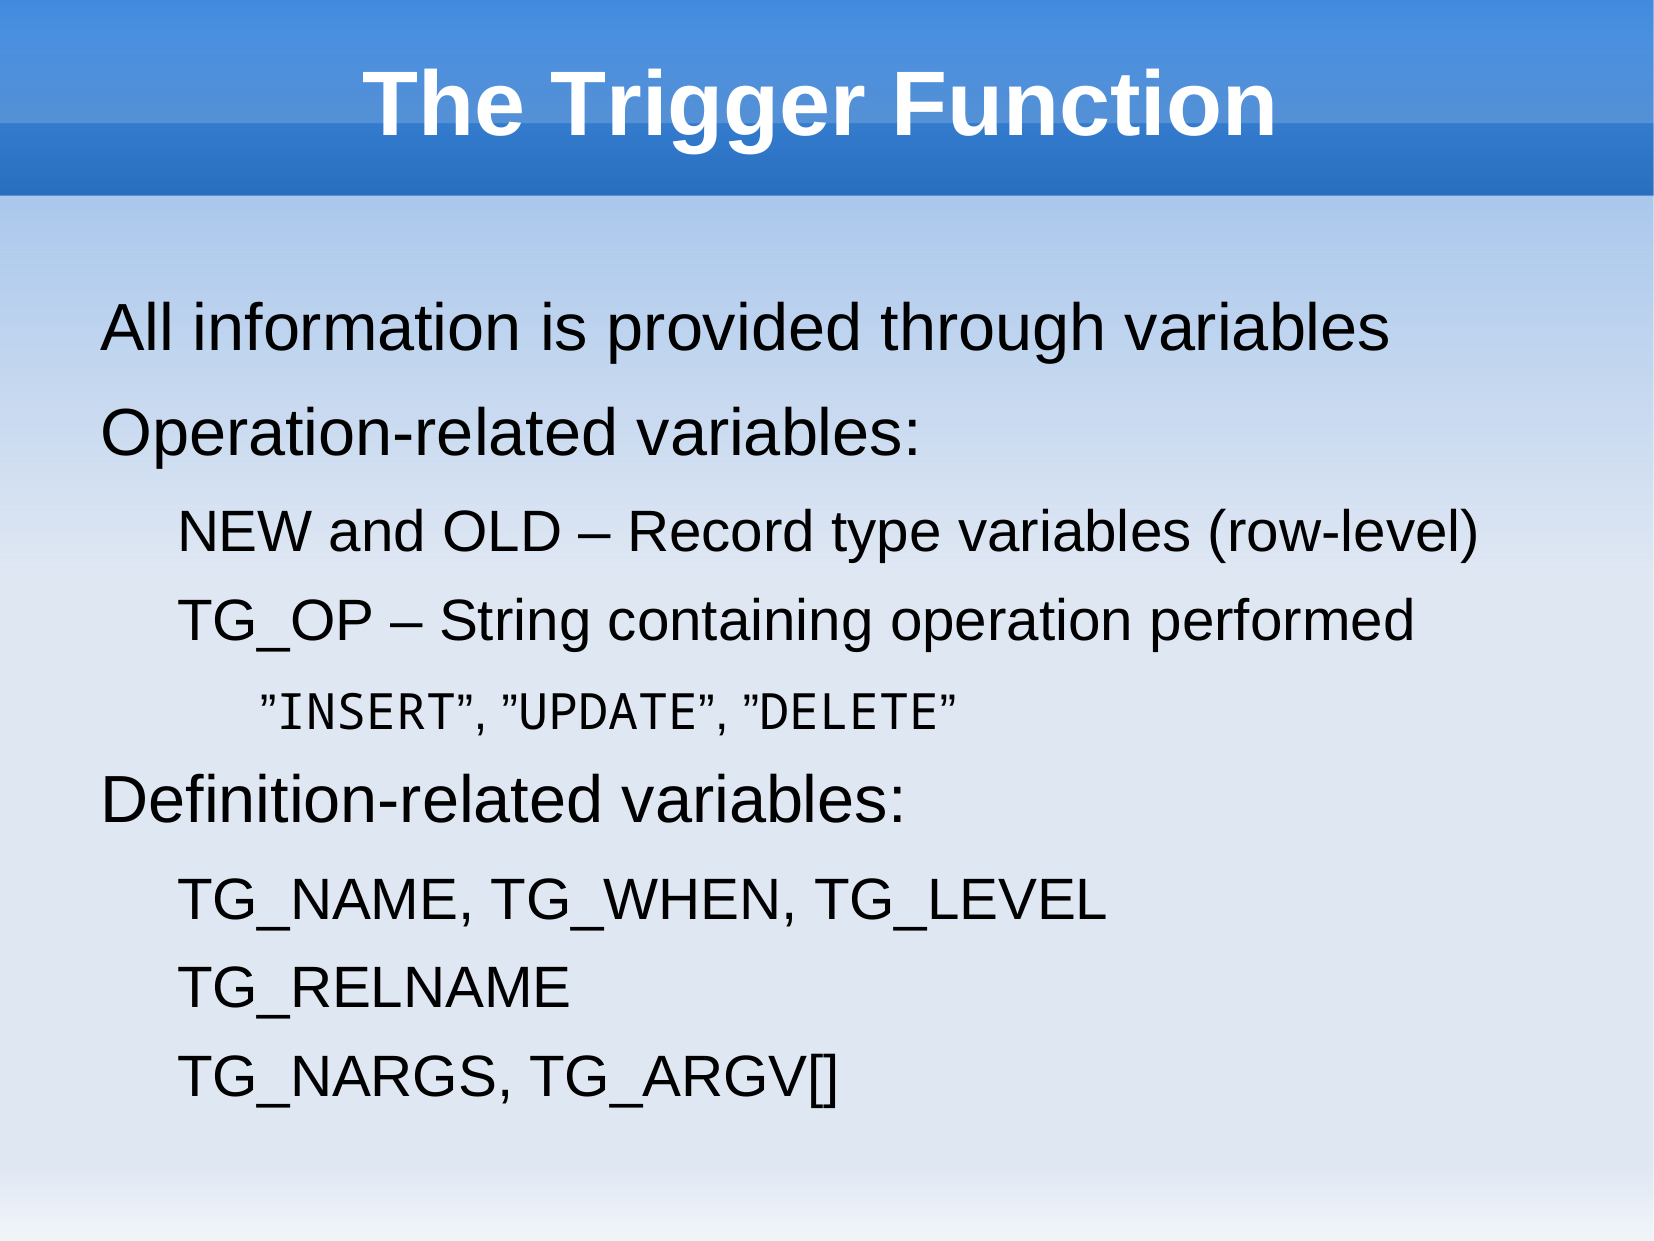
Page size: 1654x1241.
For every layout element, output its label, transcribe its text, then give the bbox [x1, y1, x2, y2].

title The Trigger Function [76, 7, 1565, 200]
picture [0, 0, 1654, 1241]
list All information is provided through variables Operation-related variables: NEW and OLD – Record type variables (row-level) TG_OP – String containing operation performed ”INSERT”, ”UPDATE”, ”DELETE” Definition-related variables: TG_NAME, TG_WHEN, TG_LEVEL TG_RELNAME TG_NARGS, TG_ARGV[] [82, 290, 1571, 1101]
